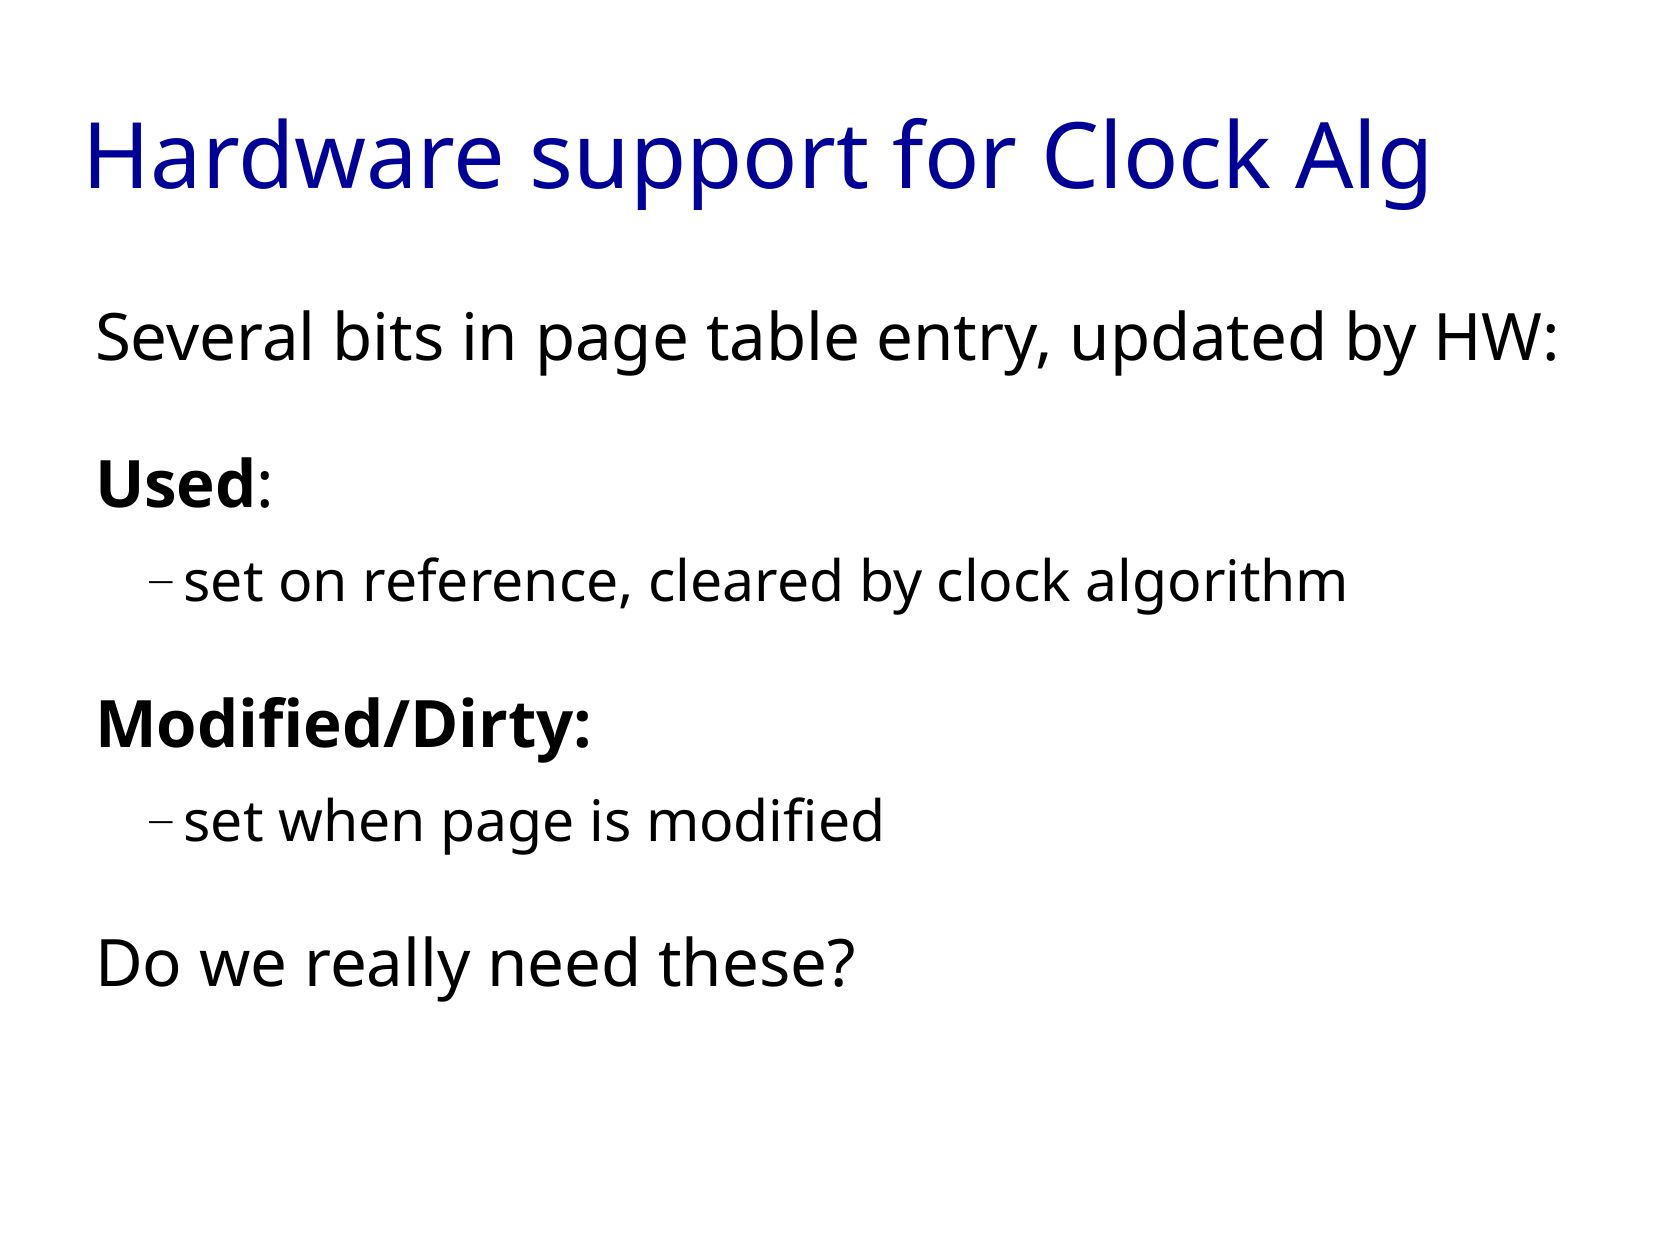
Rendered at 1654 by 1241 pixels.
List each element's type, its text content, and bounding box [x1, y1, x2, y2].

list Several bits in page table entry, updated by HW: Used: set on reference, cleared by clock algorithm Modified/Dirty: set when page is modified Do we really need these? [60, 290, 1571, 1096]
title Hardware support for Clock Alg [82, 49, 1571, 257]
